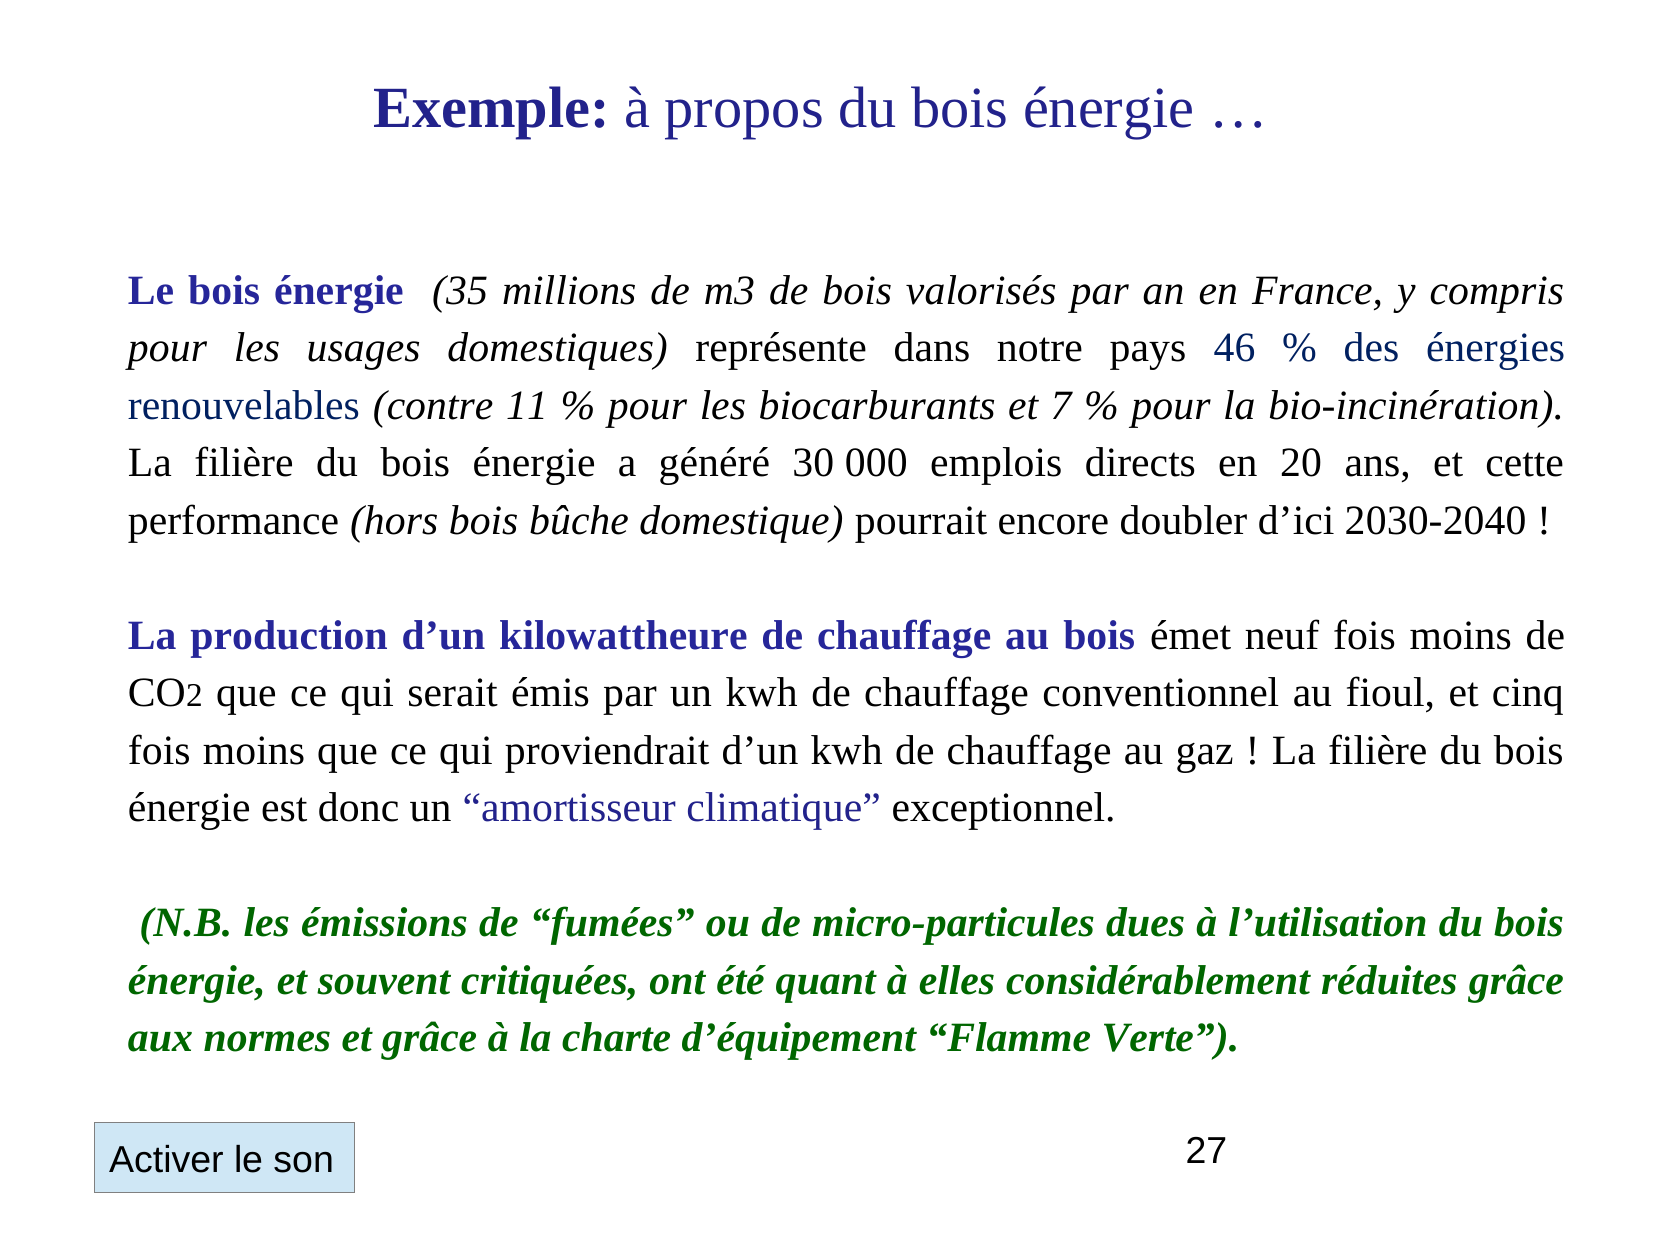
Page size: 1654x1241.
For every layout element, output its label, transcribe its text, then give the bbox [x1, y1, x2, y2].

text_box Activer le son [94, 1122, 355, 1193]
text_box <numéro> [1185, 1132, 1560, 1204]
table_header Le bois énergie (35 millions de m3 de bois valorisés par an en France, y compris pour les usages domestiques) représente dans notre pays 46 % des énergies renouvelables (contre 11 % pour les biocarburants et 7 % pour la bio-incinération). La filière du bois énergie a généré 30 000 emplois directs en 20 ans, et cette performance (hors bois bûche domestique) pourrait encore doubler d’ici 2030-2040 ! La production d’un kilowattheure de chauffage au bois émet neuf fois moins de CO2 que ce qui serait émis par un kwh de chauffage conventionnel au fioul, et cinq fois moins que ce qui proviendrait d’un kwh de chauffage au gaz ! La filière du bois énergie est donc un “amortisseur climatique” exceptionnel. (N.B. les émissions de “fumées” ou de micro-particules dues à l’utilisation du bois énergie, et souvent critiquées, ont été quant à elles considérablement réduites grâce aux normes et grâce à la charte d’équipement “Flamme Verte”). [42, 210, 1577, 1132]
title Exemple: à propos du bois énergie … [82, 41, 1559, 210]
